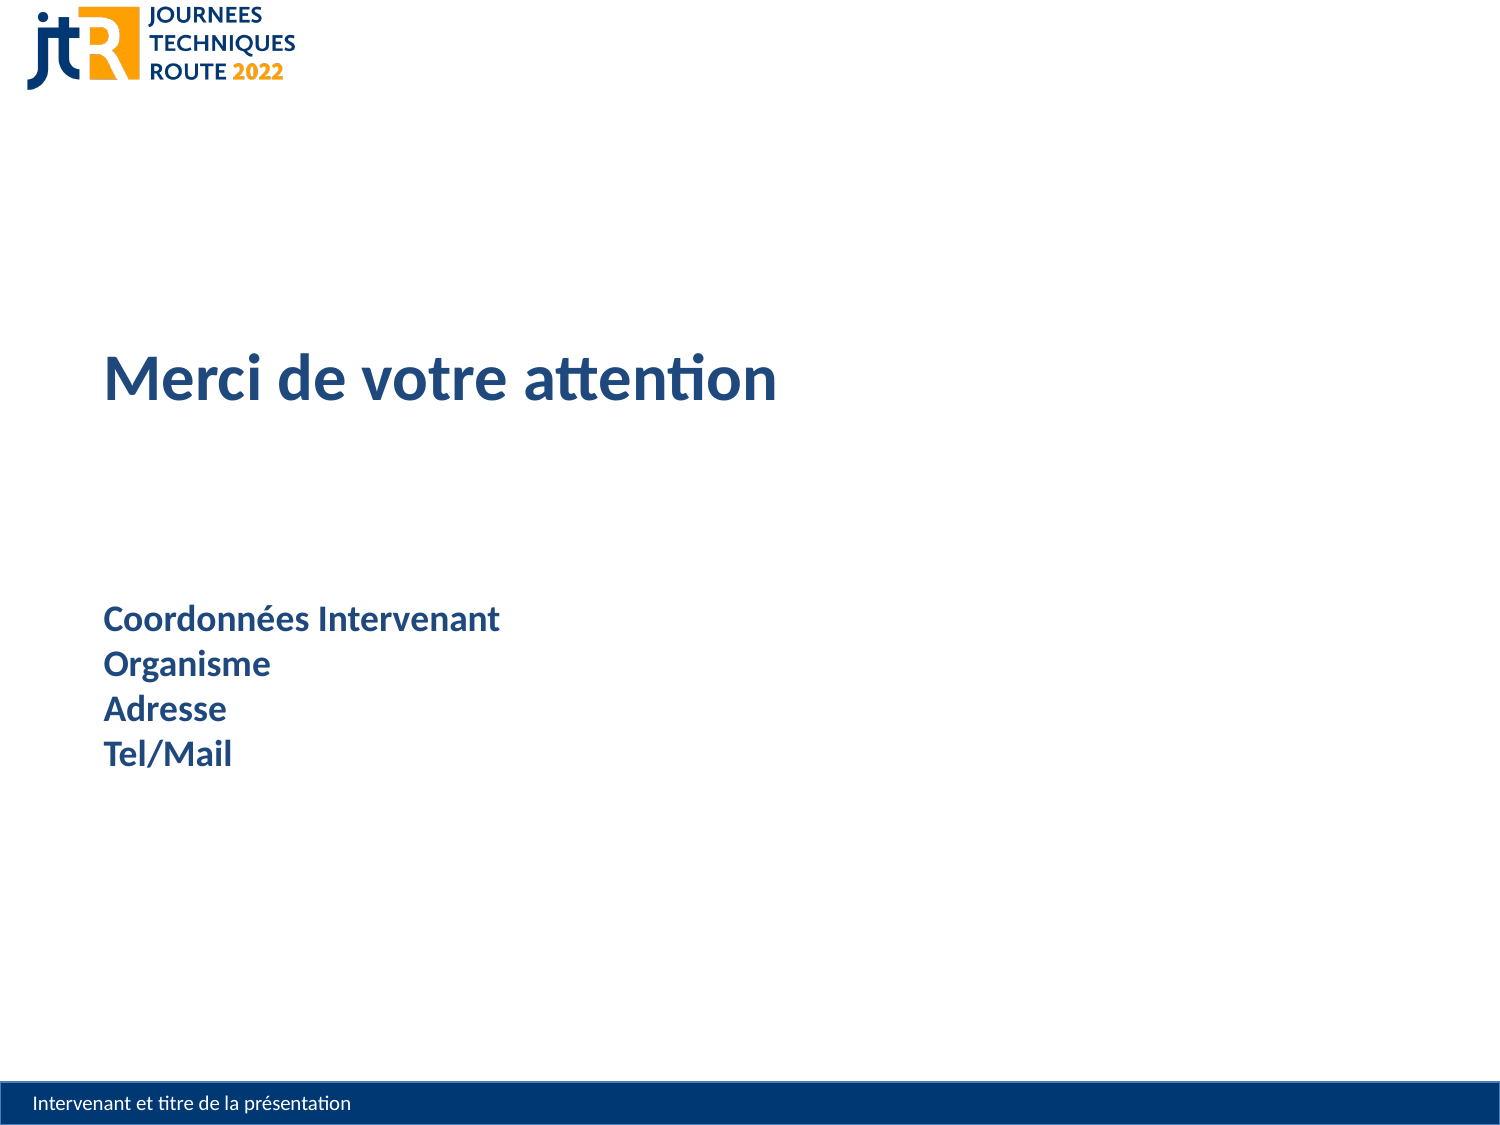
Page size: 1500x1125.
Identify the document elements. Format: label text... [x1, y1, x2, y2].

picture [15, 0, 308, 102]
text_box Merci de votre attention Coordonnées Intervenant Organisme Adresse Tel/Mail [88, 326, 1010, 786]
